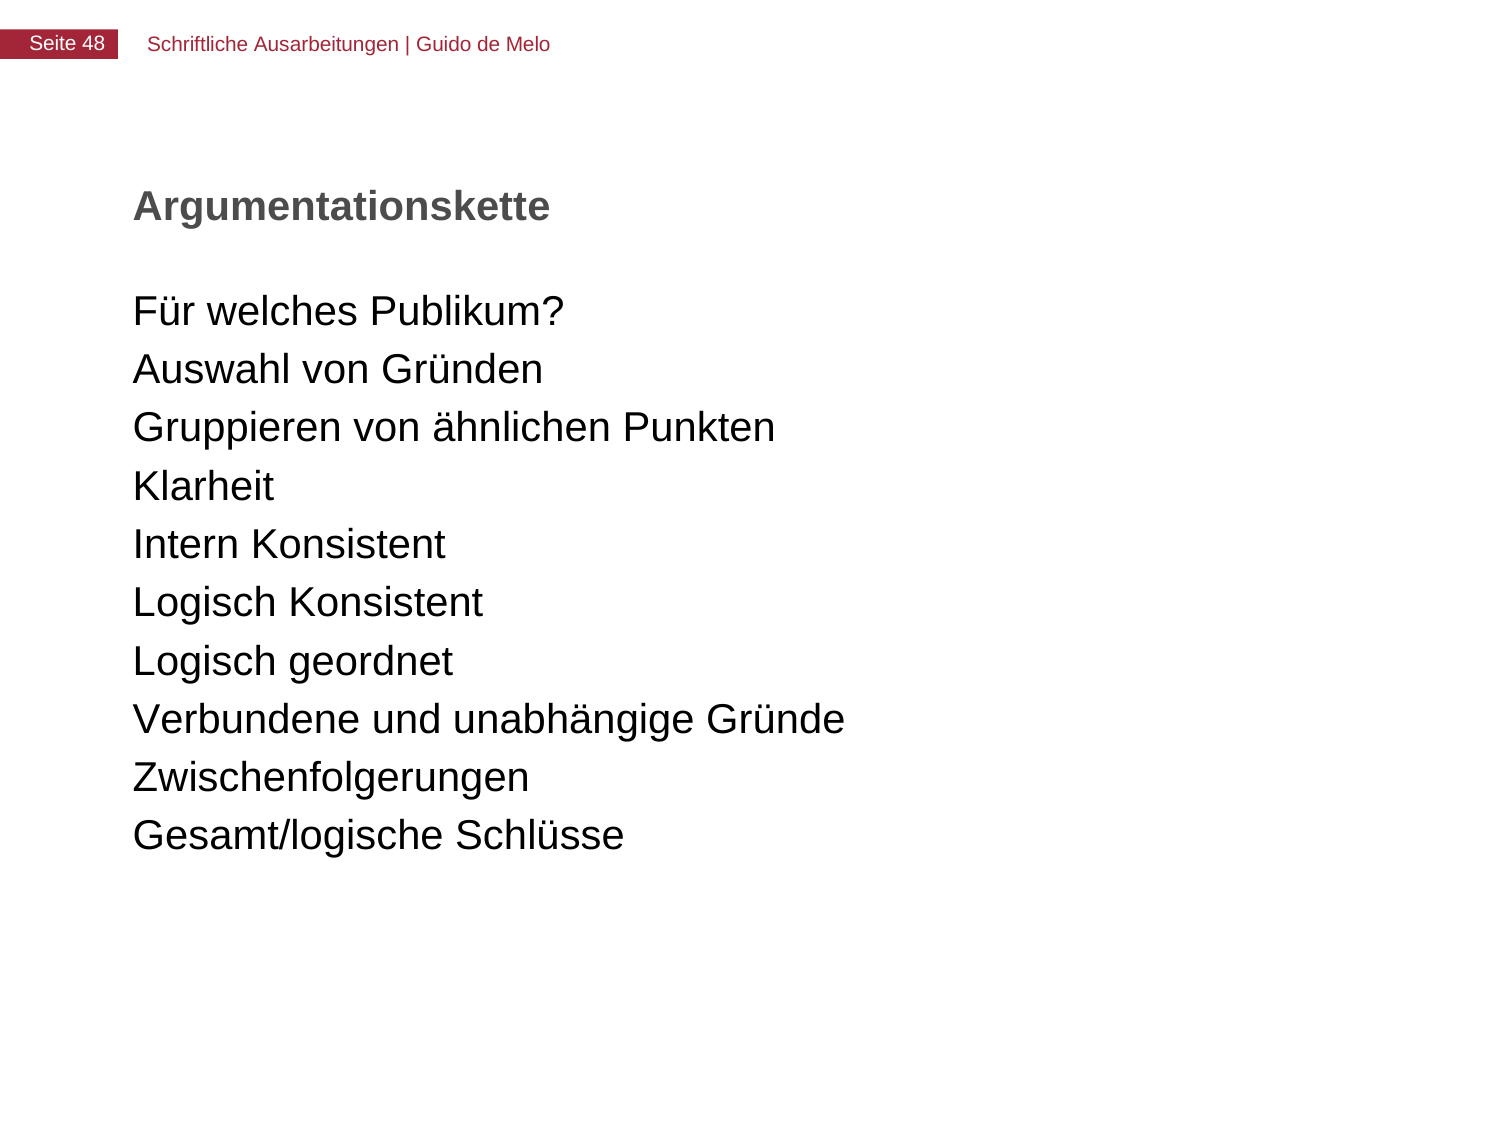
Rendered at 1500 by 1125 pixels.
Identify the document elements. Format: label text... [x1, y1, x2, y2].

list Für welches Publikum? Auswahl von Gründen Gruppieren von ähnlichen Punkten Klarheit Intern Konsistent Logisch Konsistent Logisch geordnet Verbundene und unabhängige Gründe Zwischenfolgerungen Gesamt/logische Schlüsse [132, 287, 1371, 888]
title Argumentationskette [132, 149, 1413, 258]
